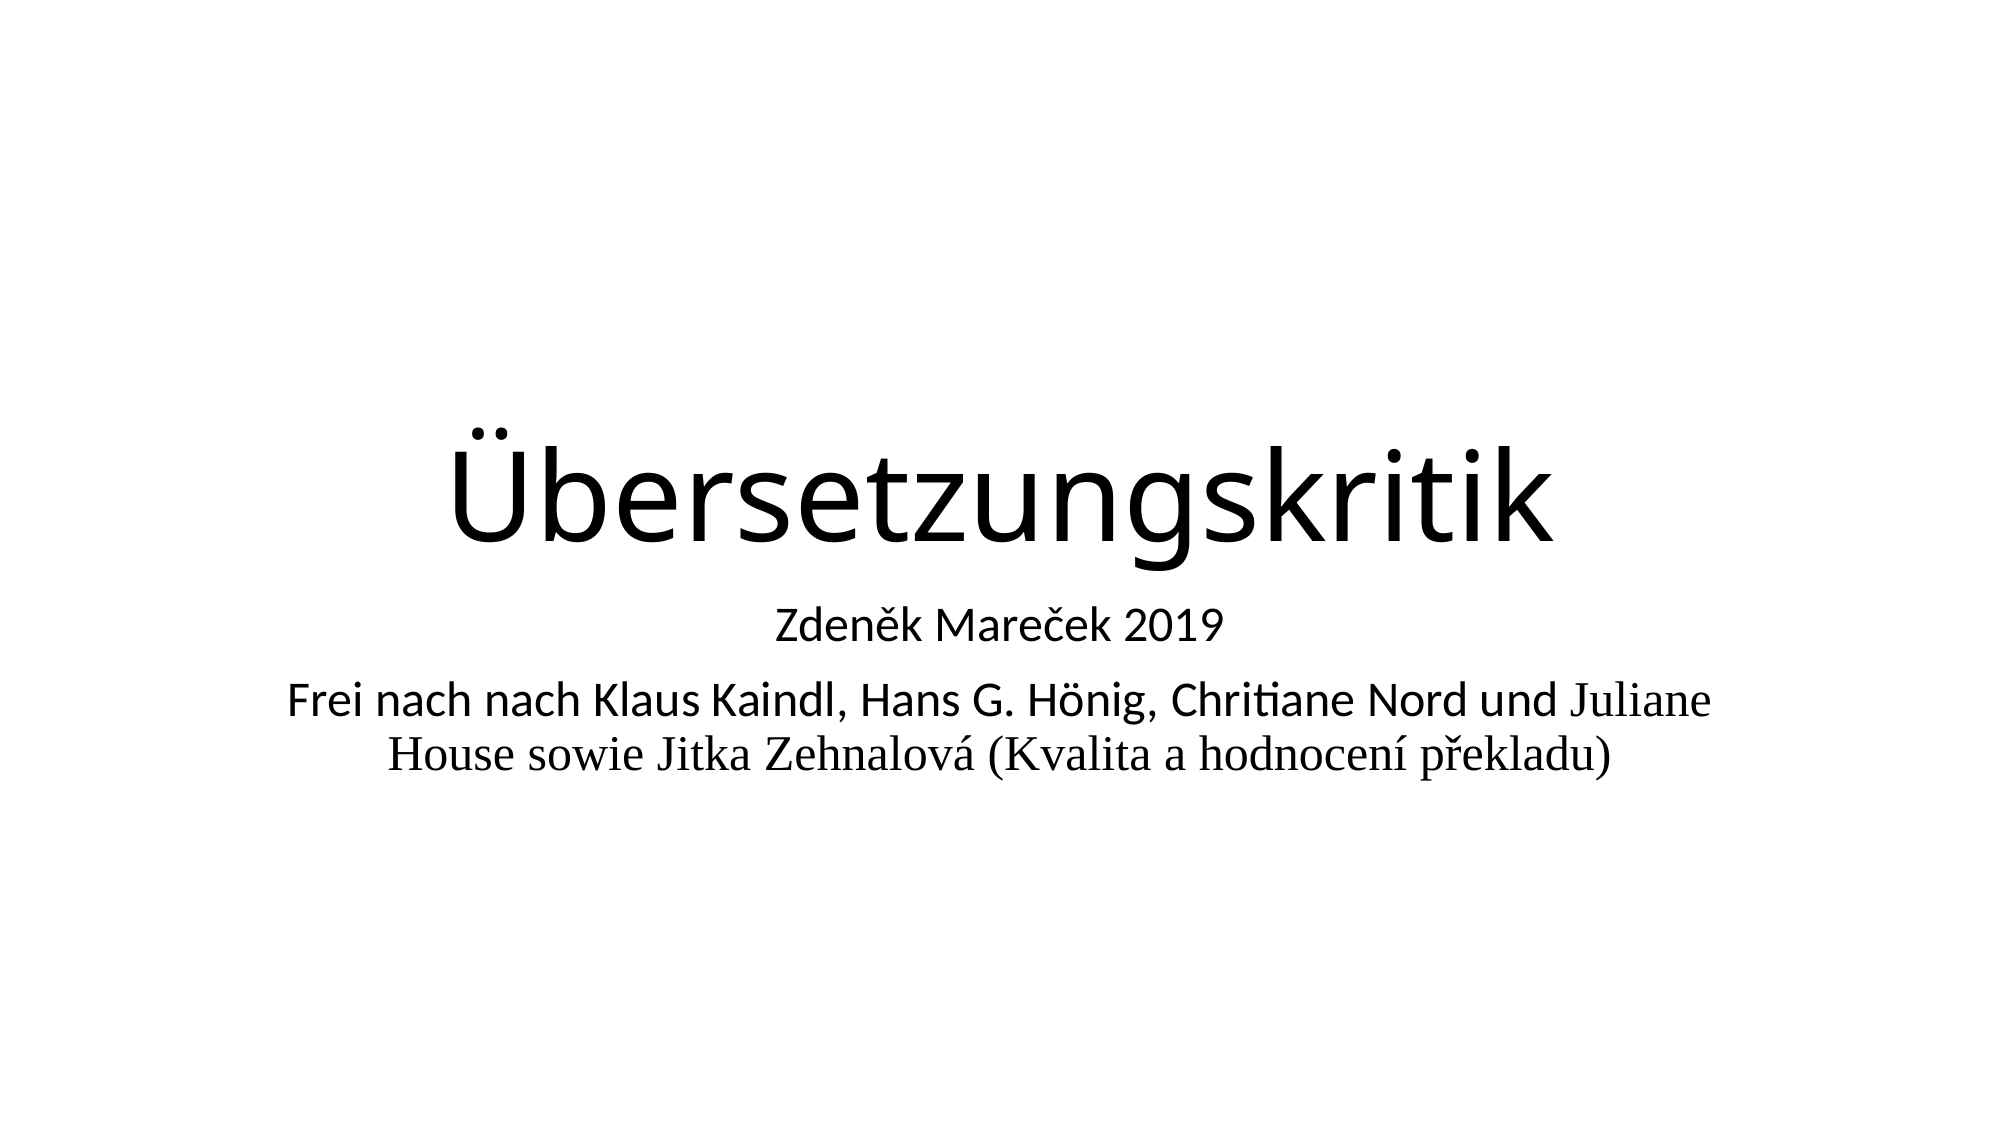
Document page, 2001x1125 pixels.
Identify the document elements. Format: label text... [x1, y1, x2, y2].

subtitle Zdeněk Mareček 2019 Frei nach nach Klaus Kaindl, Hans G. Hönig, Chritiane Nord und Juliane House sowie Jitka Zehnalová (Kvalita a hodnocení překladu) [249, 590, 1750, 863]
title Übersetzungskritik [249, 184, 1750, 576]
